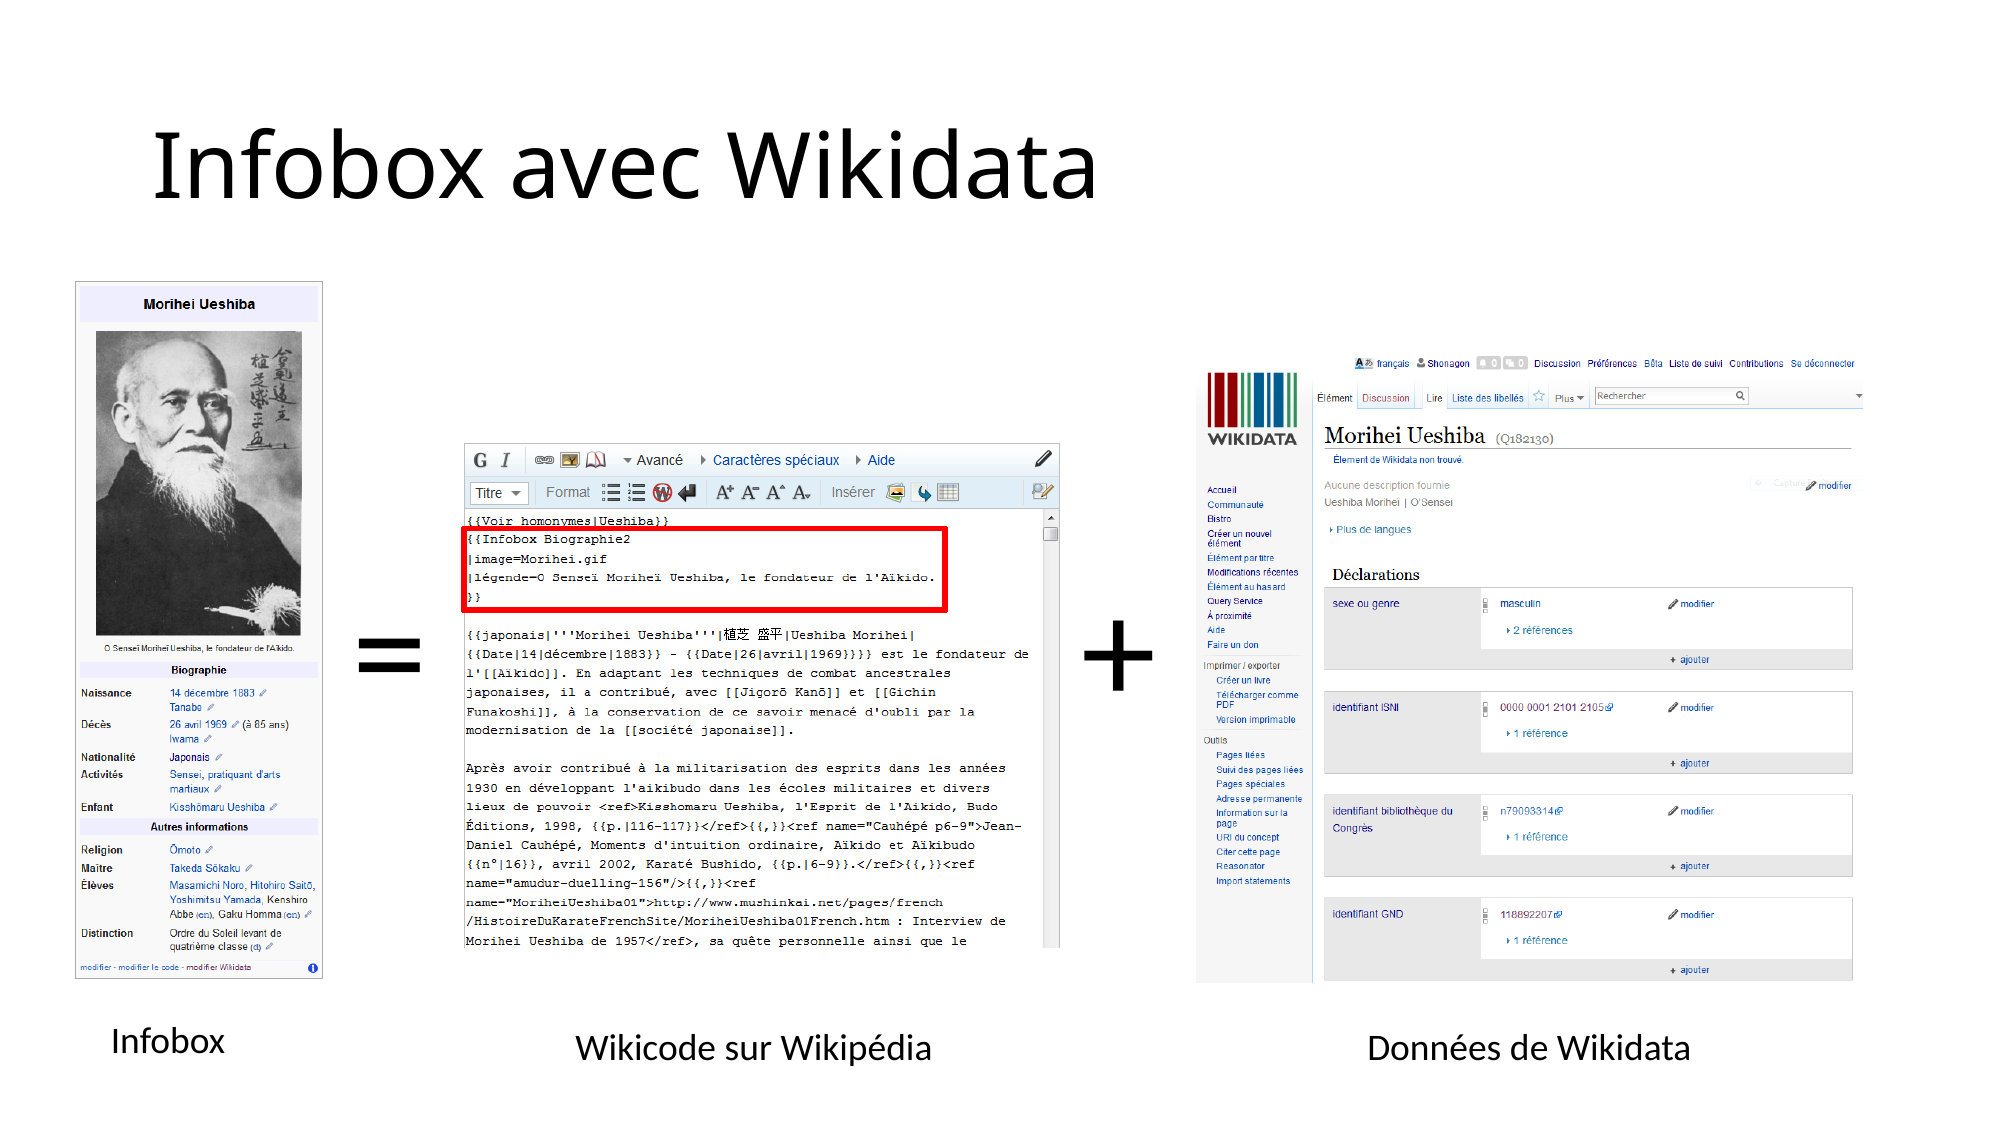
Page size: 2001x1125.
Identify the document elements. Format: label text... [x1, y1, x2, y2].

picture [457, 437, 1066, 948]
text_box + [1066, 545, 1171, 741]
text_box Infobox [96, 1008, 241, 1069]
picture [1196, 350, 1863, 984]
text_box Wikicode sur Wikipédia [560, 1015, 948, 1076]
text_box = [337, 545, 443, 741]
picture [71, 277, 327, 984]
text_box Données de Wikidata [1352, 1015, 1707, 1076]
title Infobox avec Wikidata [137, 59, 1863, 278]
